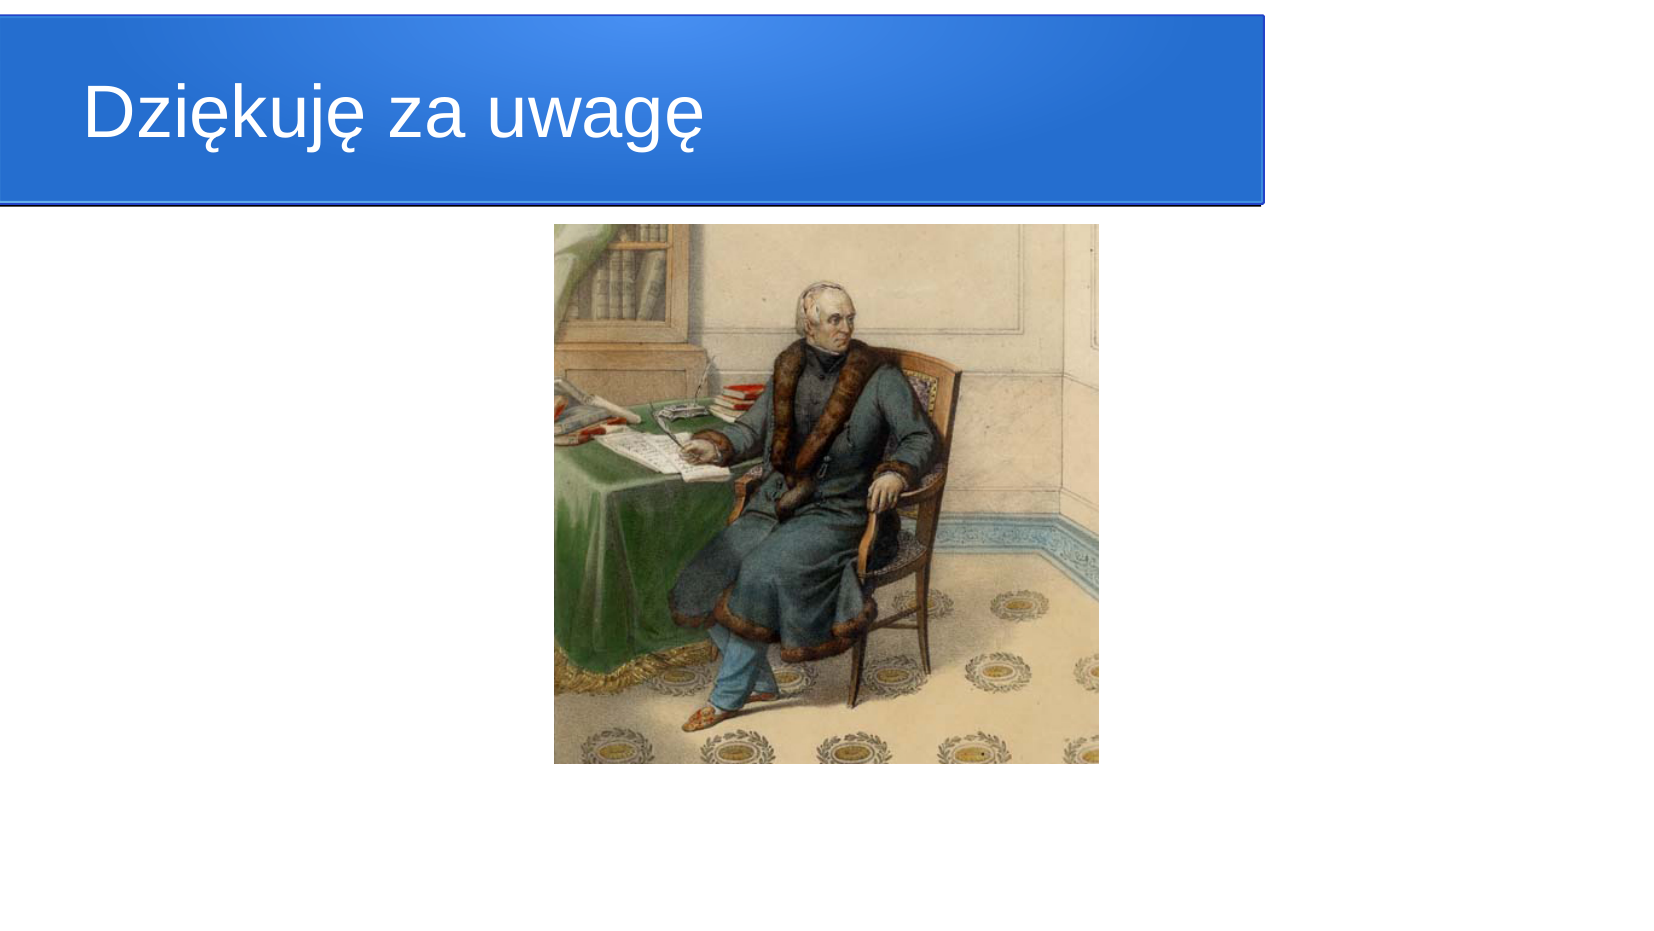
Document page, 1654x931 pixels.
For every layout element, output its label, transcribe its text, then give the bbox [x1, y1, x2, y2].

picture [554, 224, 1099, 764]
title Dziękuję za uwagę [82, 35, 1235, 189]
